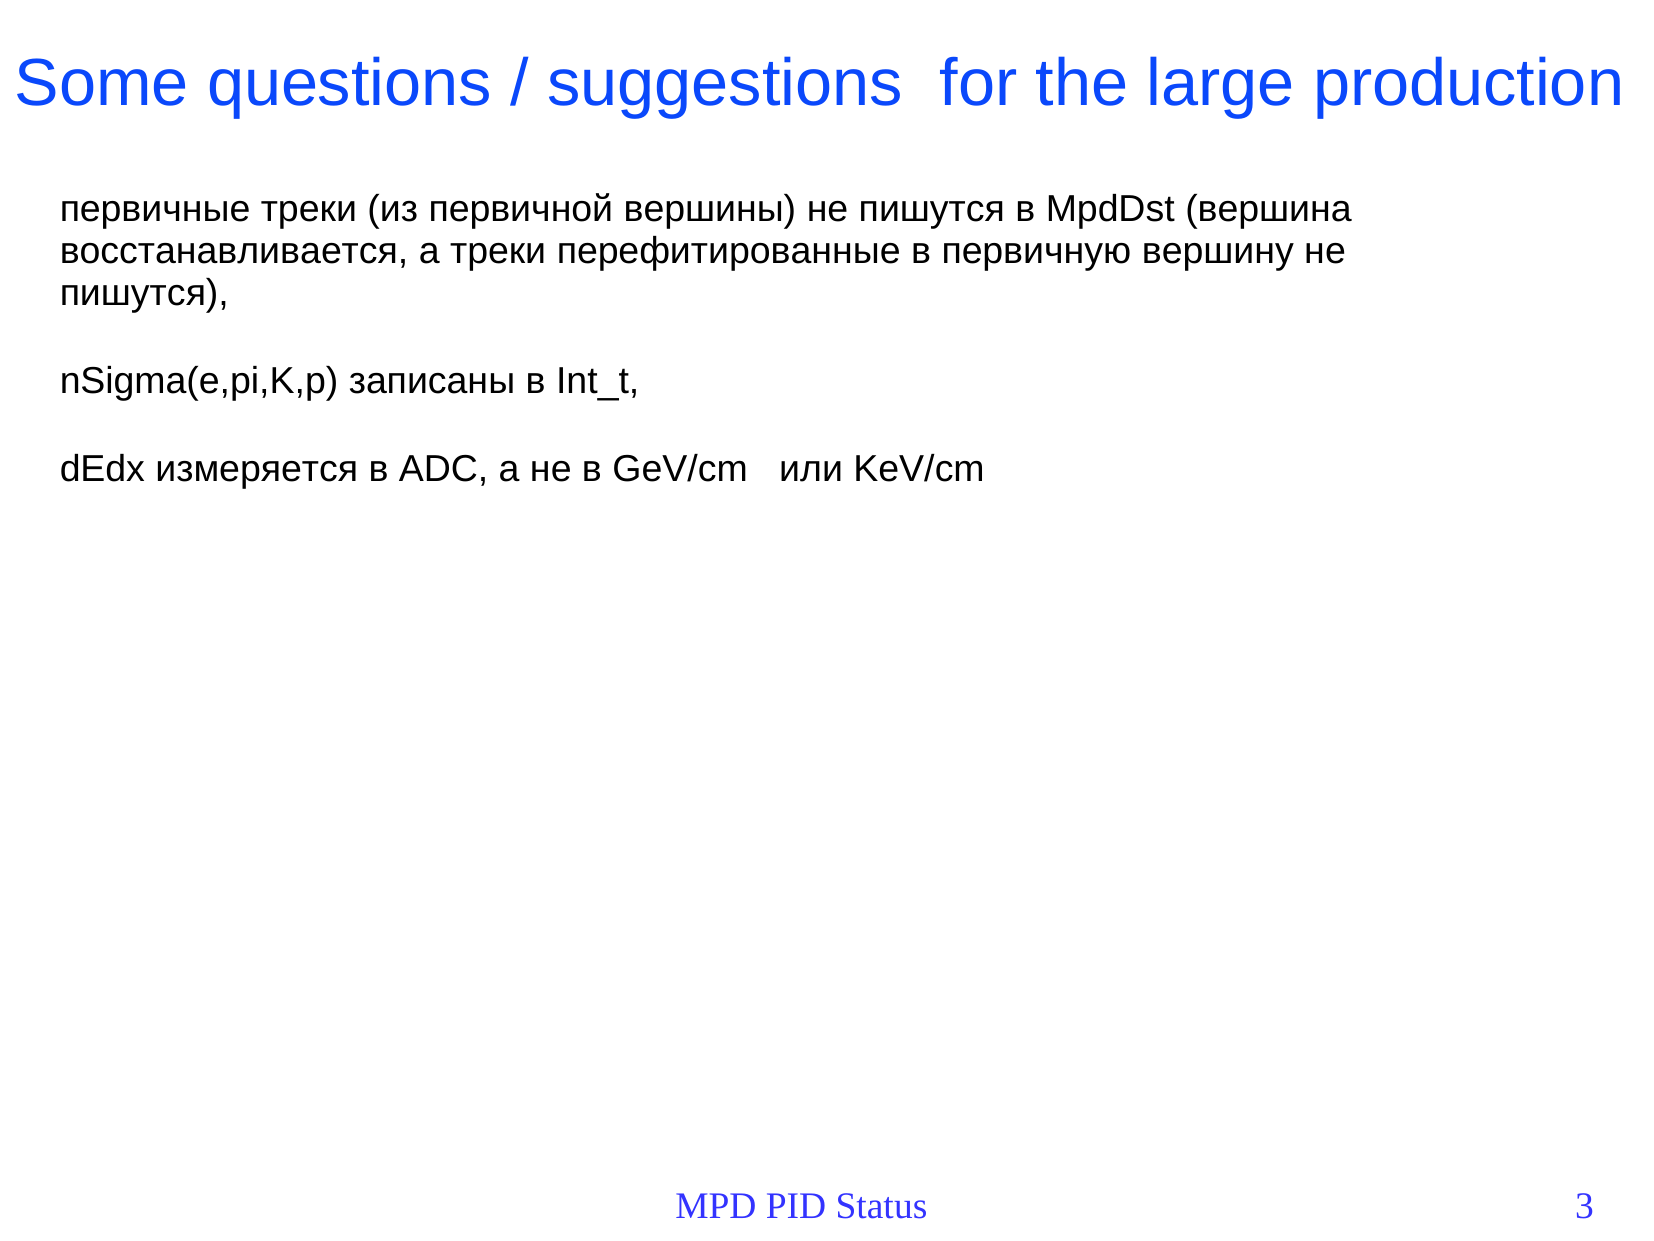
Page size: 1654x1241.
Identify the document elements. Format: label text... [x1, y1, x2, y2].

text_box Some questions / suggestions for the large production [0, 30, 1654, 181]
text_box первичные треки (из первичной вершины) не пишутся в MpdDst (вершина восстанавливается, а треки перефитированные в первичную вершину не пишутся), nSigma(e,pi,K,p) записаны в Int_t, dEdx измеряется в ADC, а не в GeV/cm или KeV/cm [45, 180, 1396, 541]
